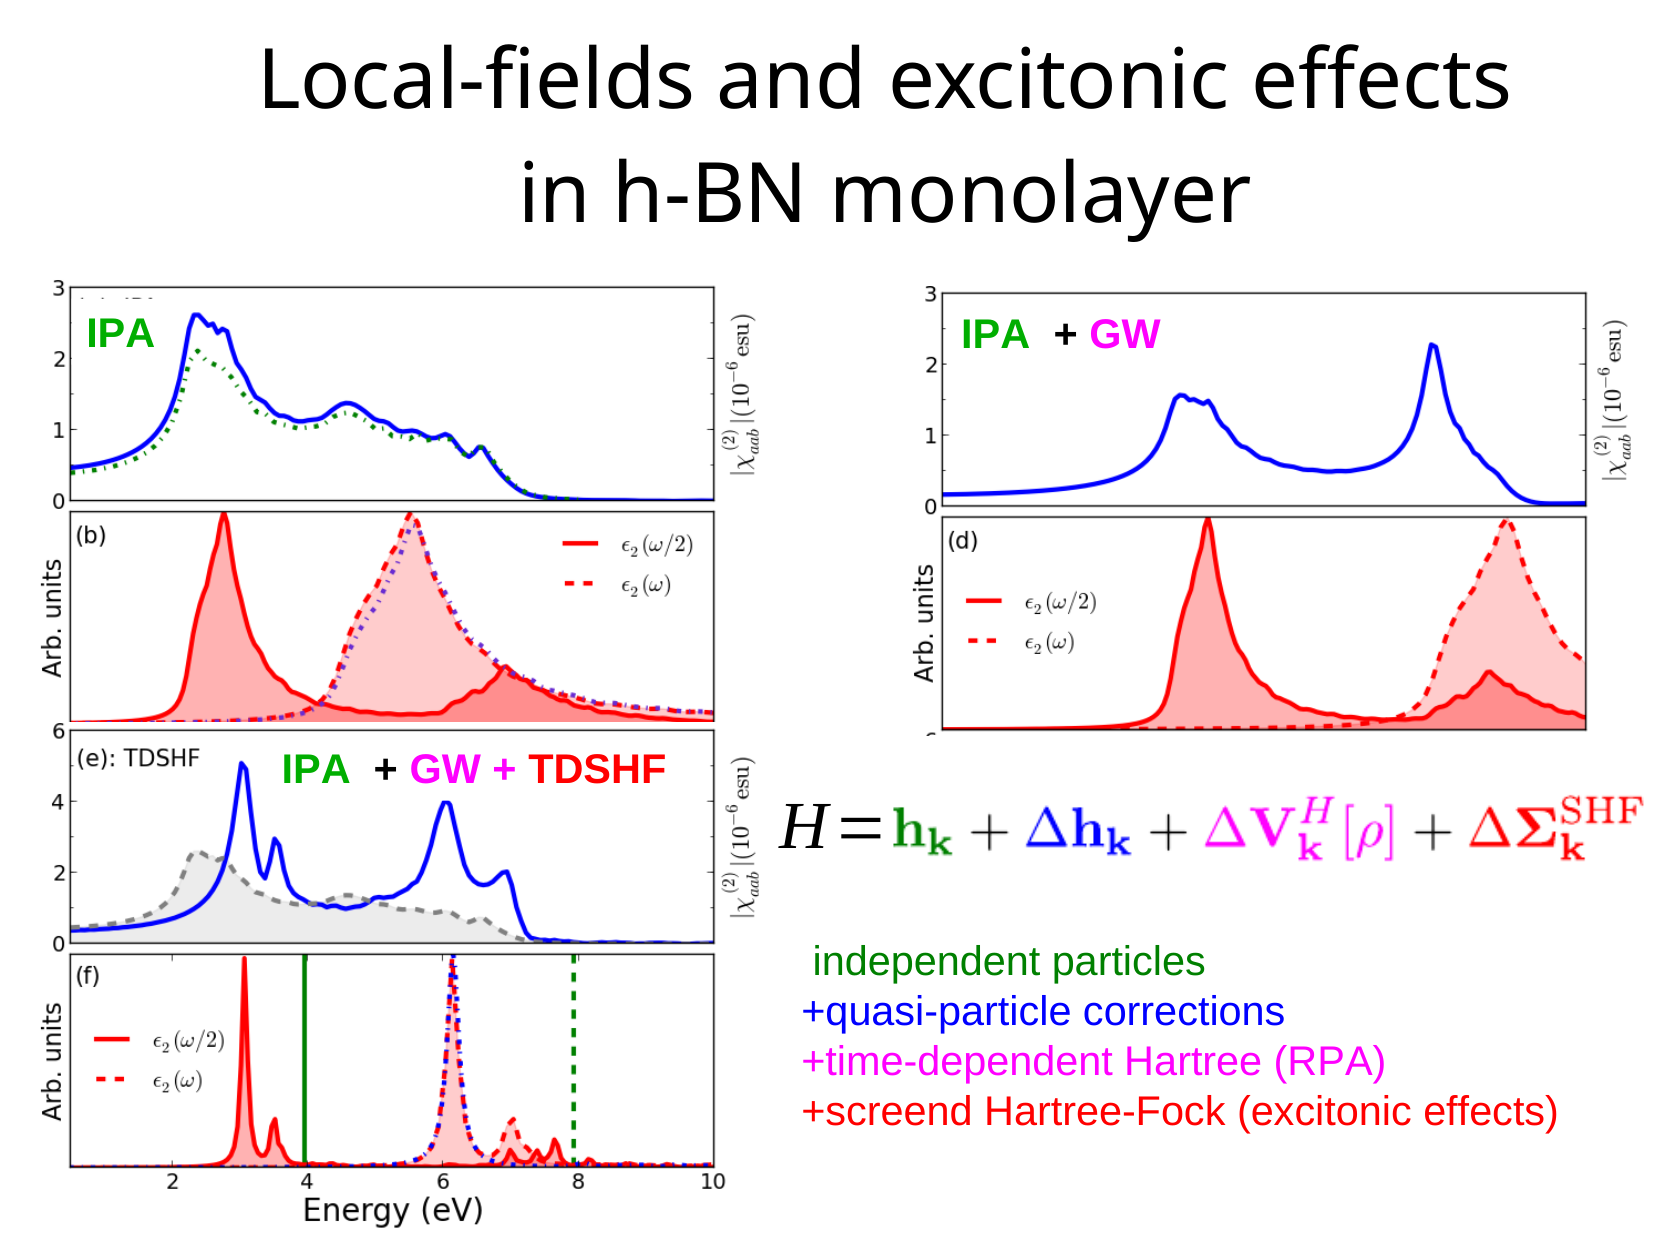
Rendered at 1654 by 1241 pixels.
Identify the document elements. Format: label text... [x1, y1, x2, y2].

chart [758, 789, 909, 865]
text_box IPA + GW [946, 299, 1179, 366]
text_box IPA + GW + TDSHF [266, 734, 708, 801]
text_box independent particles +quasi-particle corrections +time-dependent Hartree (RPA) +screend Hartree-Fock (excitonic effects) [786, 926, 1576, 1142]
picture [872, 286, 1654, 736]
title Local-fields and excitonic effects in h-BN monolayer [117, 17, 1654, 250]
text_box IPA [71, 298, 174, 365]
picture [880, 742, 1654, 908]
picture [0, 259, 782, 1241]
